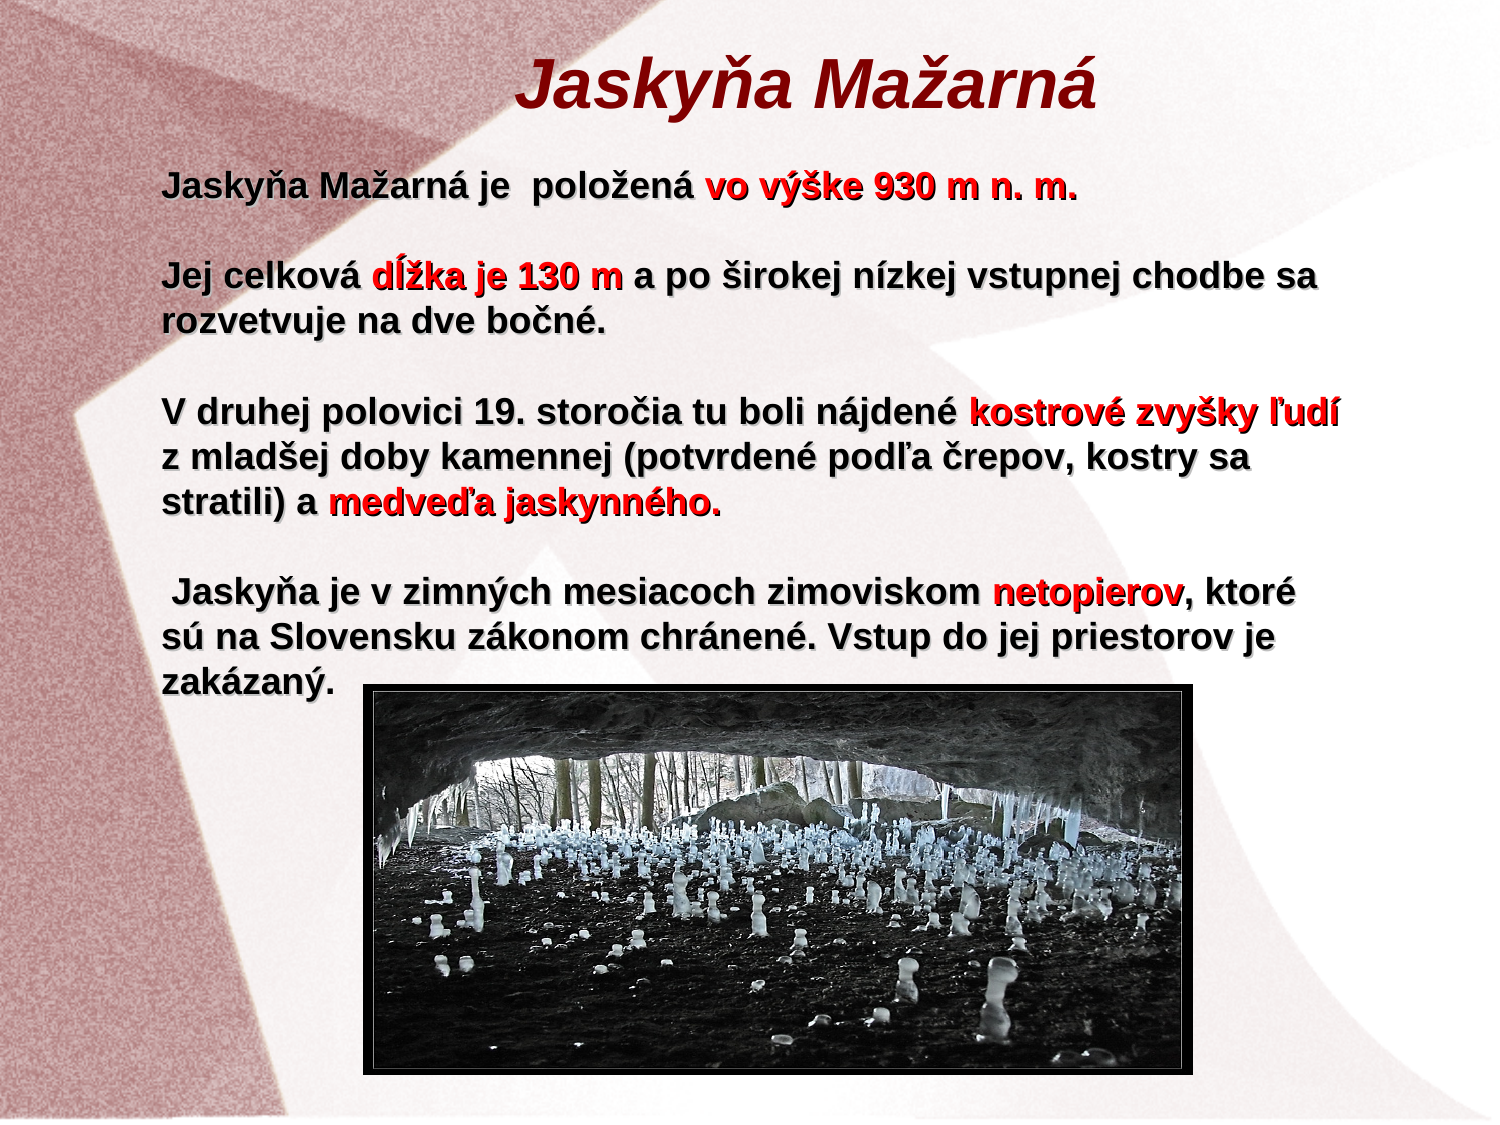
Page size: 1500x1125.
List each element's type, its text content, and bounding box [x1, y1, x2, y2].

text_box Jaskyňa Mažarná je položená vo výške 930 m n. m. Jej celková dĺžka je 130 m a po širokej nízkej vstupnej chodbe sa rozvetvuje na dve bočné. V druhej polovici 19. storočia tu boli nájdené kostrové zvyšky ľudí z mladšej doby kamennej (potvrdené podľa črepov, kostry sa stratili) a medveďa jaskynného. Jaskyňa je v zimných mesiacoch zimoviskom netopierov, ktoré sú na Slovensku zákonom chránené. Vstup do jej priestorov je zakázaný. [146, 153, 1359, 801]
title Jaskyňa Mažarná [182, 0, 1099, 153]
picture [0, 0, 1500, 1125]
